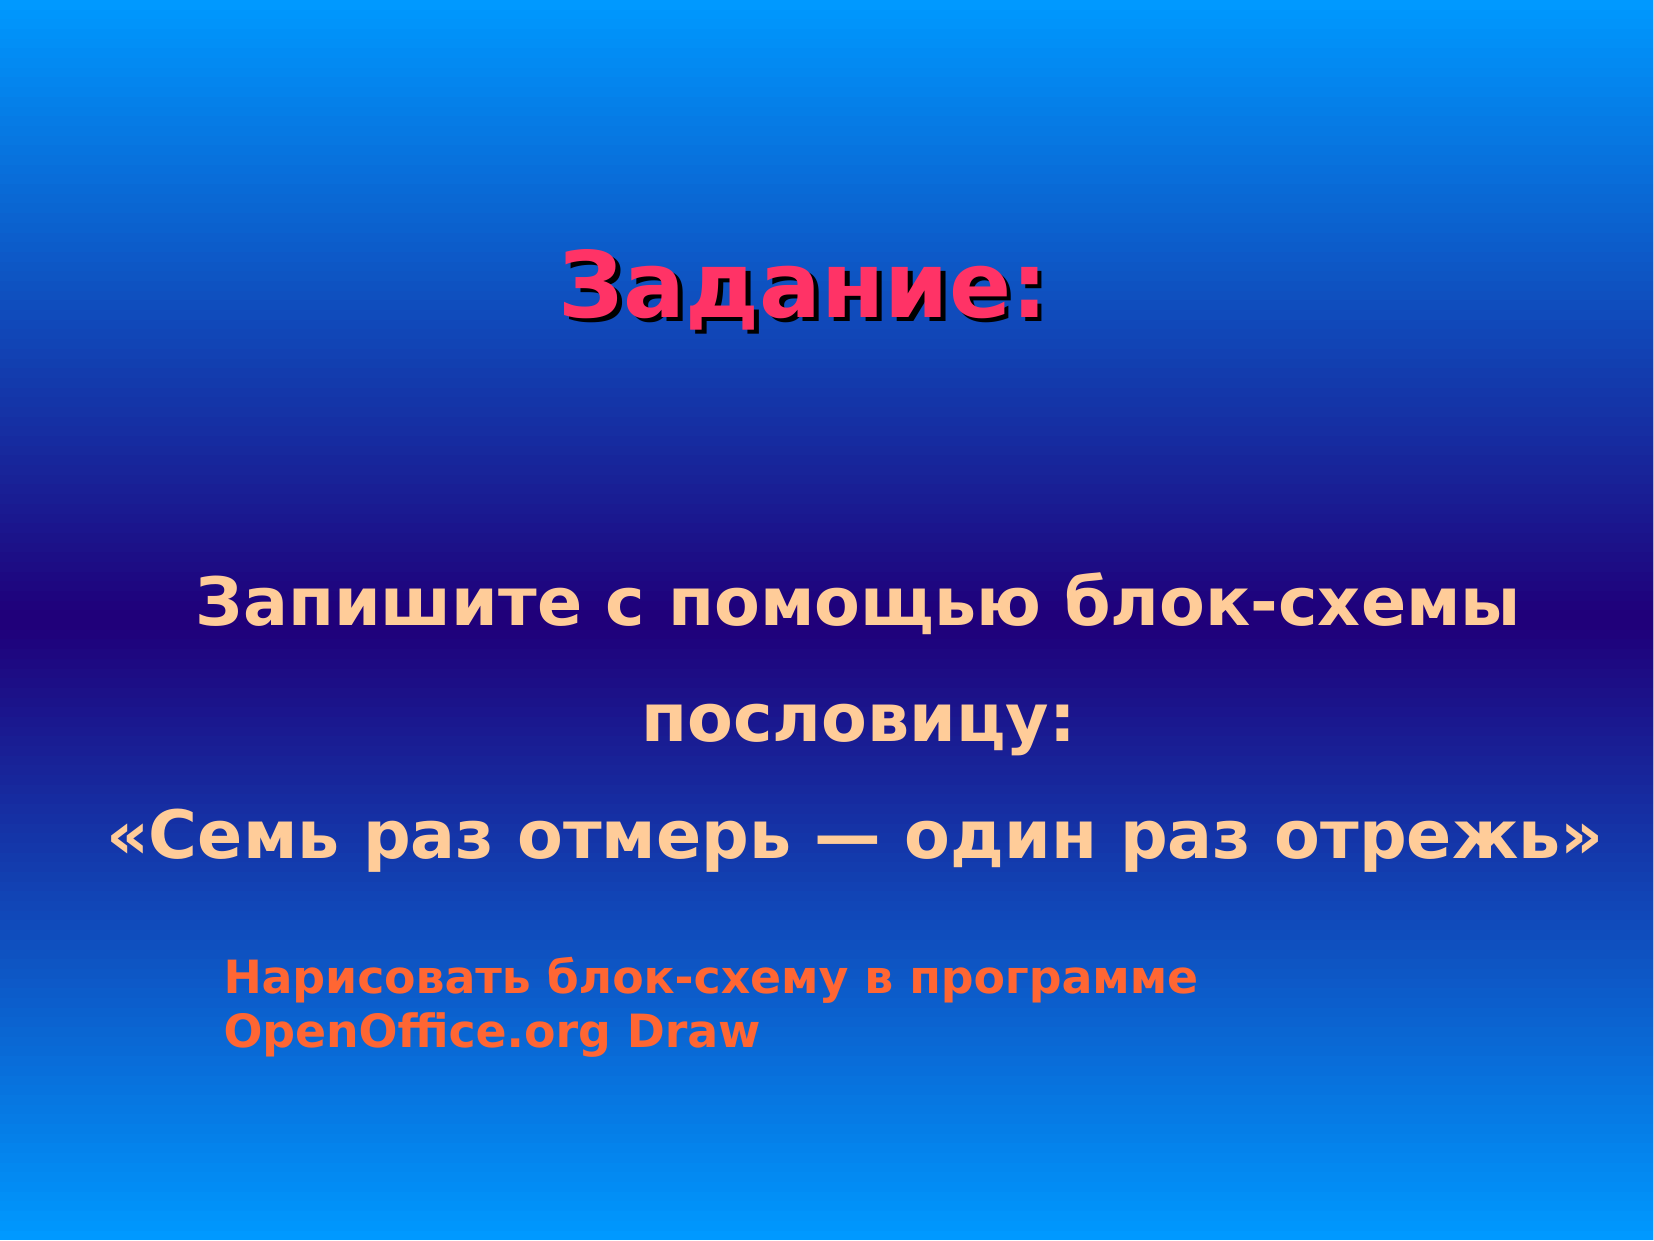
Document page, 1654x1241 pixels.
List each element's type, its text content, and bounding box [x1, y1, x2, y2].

subtitle Запишите с помощью блок-схемы пословицу: «Семь раз отмерь — один раз отрежь» [82, 297, 1635, 1102]
title Задание: [75, 189, 1564, 382]
text_box Нарисовать блок-схему в программе OpenOffice.org Draw [208, 944, 1507, 1066]
